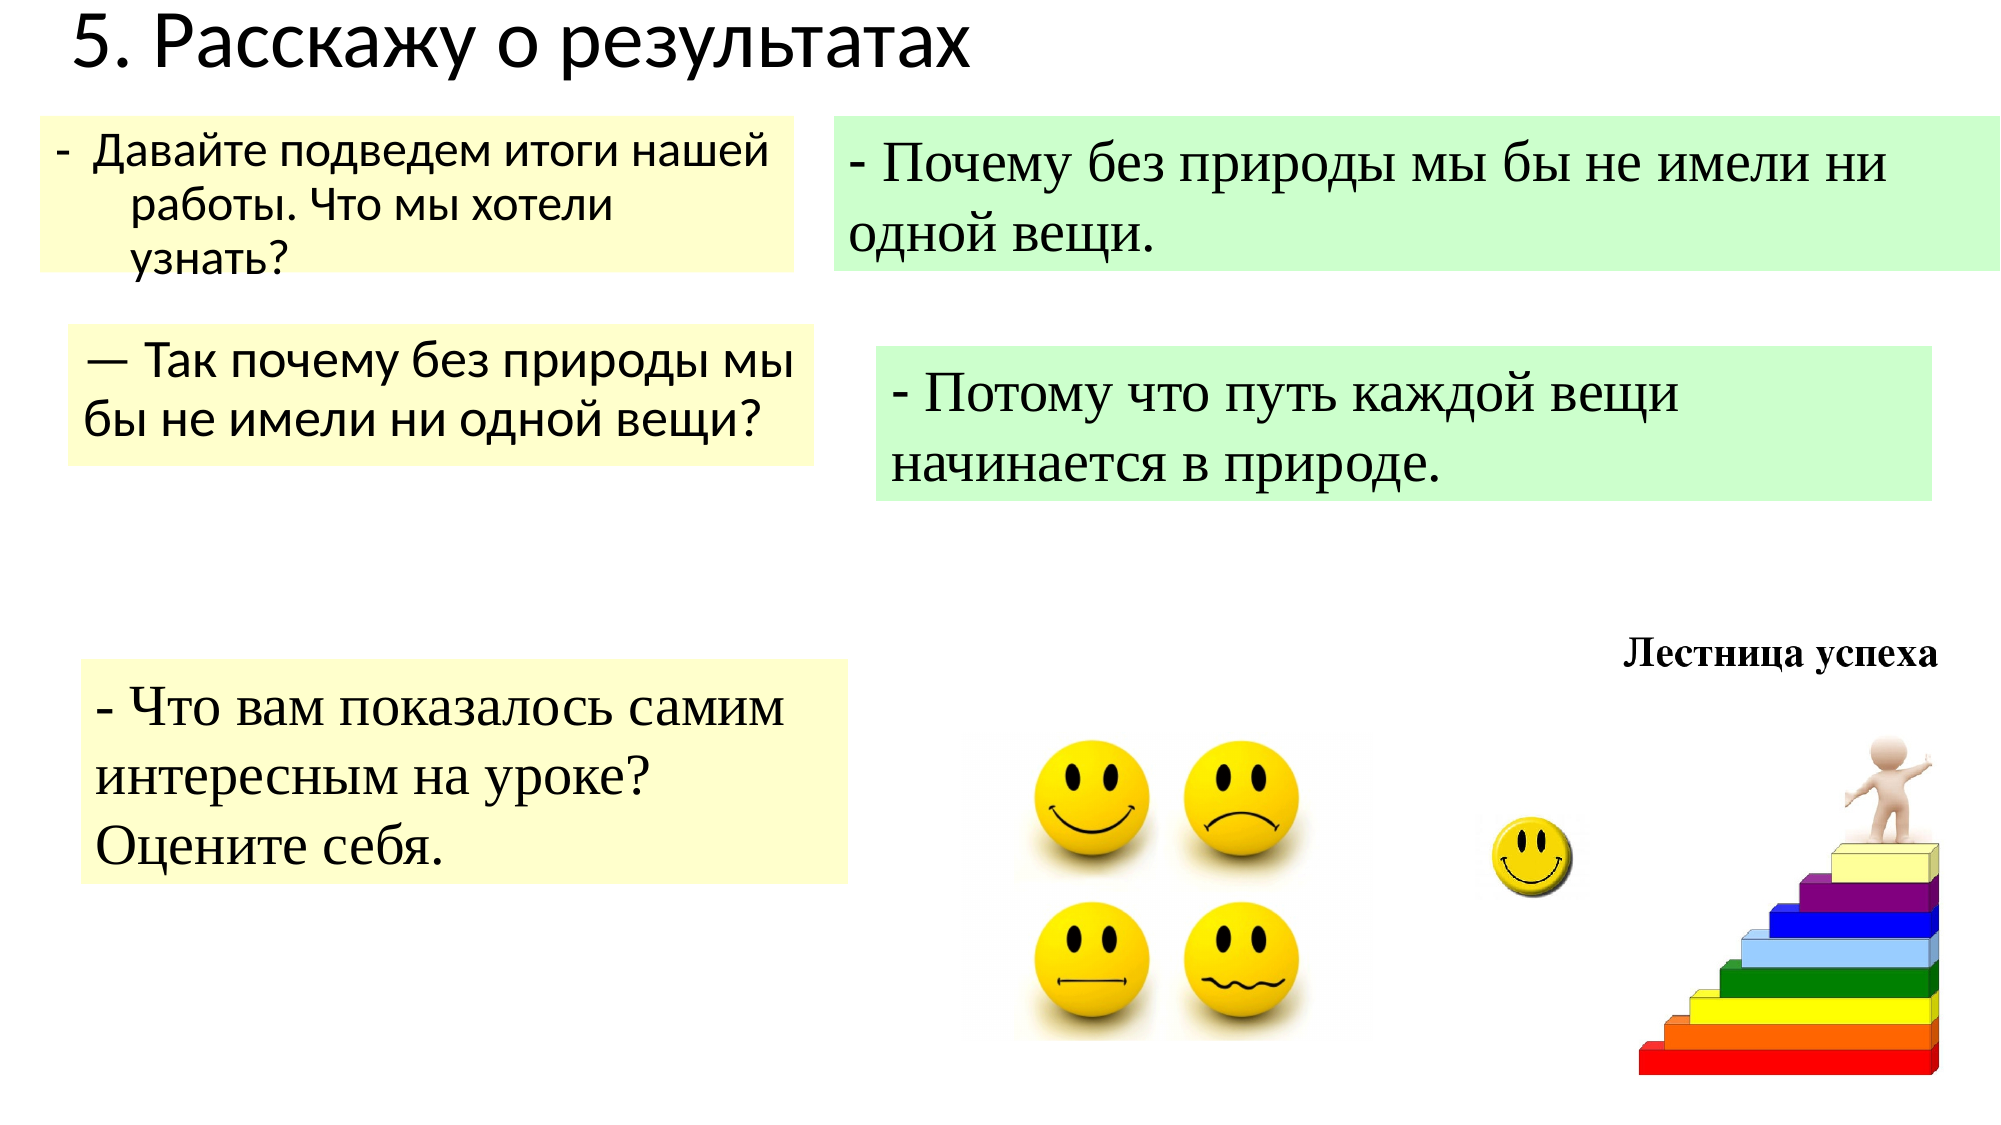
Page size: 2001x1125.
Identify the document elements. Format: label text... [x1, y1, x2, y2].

text_box — Так почему без природы мы бы не имели ни одной вещи? [68, 324, 814, 466]
picture [1438, 600, 2000, 1114]
text_box Почему без природы мы бы не имели ни одной вещи. [834, 116, 2000, 271]
picture [961, 732, 1373, 1041]
text_box - Что вам показалось самим интересным на уроке? Оцените себя. [81, 659, 848, 884]
text_box Давайте подведем итоги нашей работы. Что мы хотели узнать? [40, 115, 794, 273]
title 5. Расскажу о результатах [55, 0, 1781, 100]
text_box Потому что путь каждой вещи начинается в природе. [876, 346, 1932, 501]
